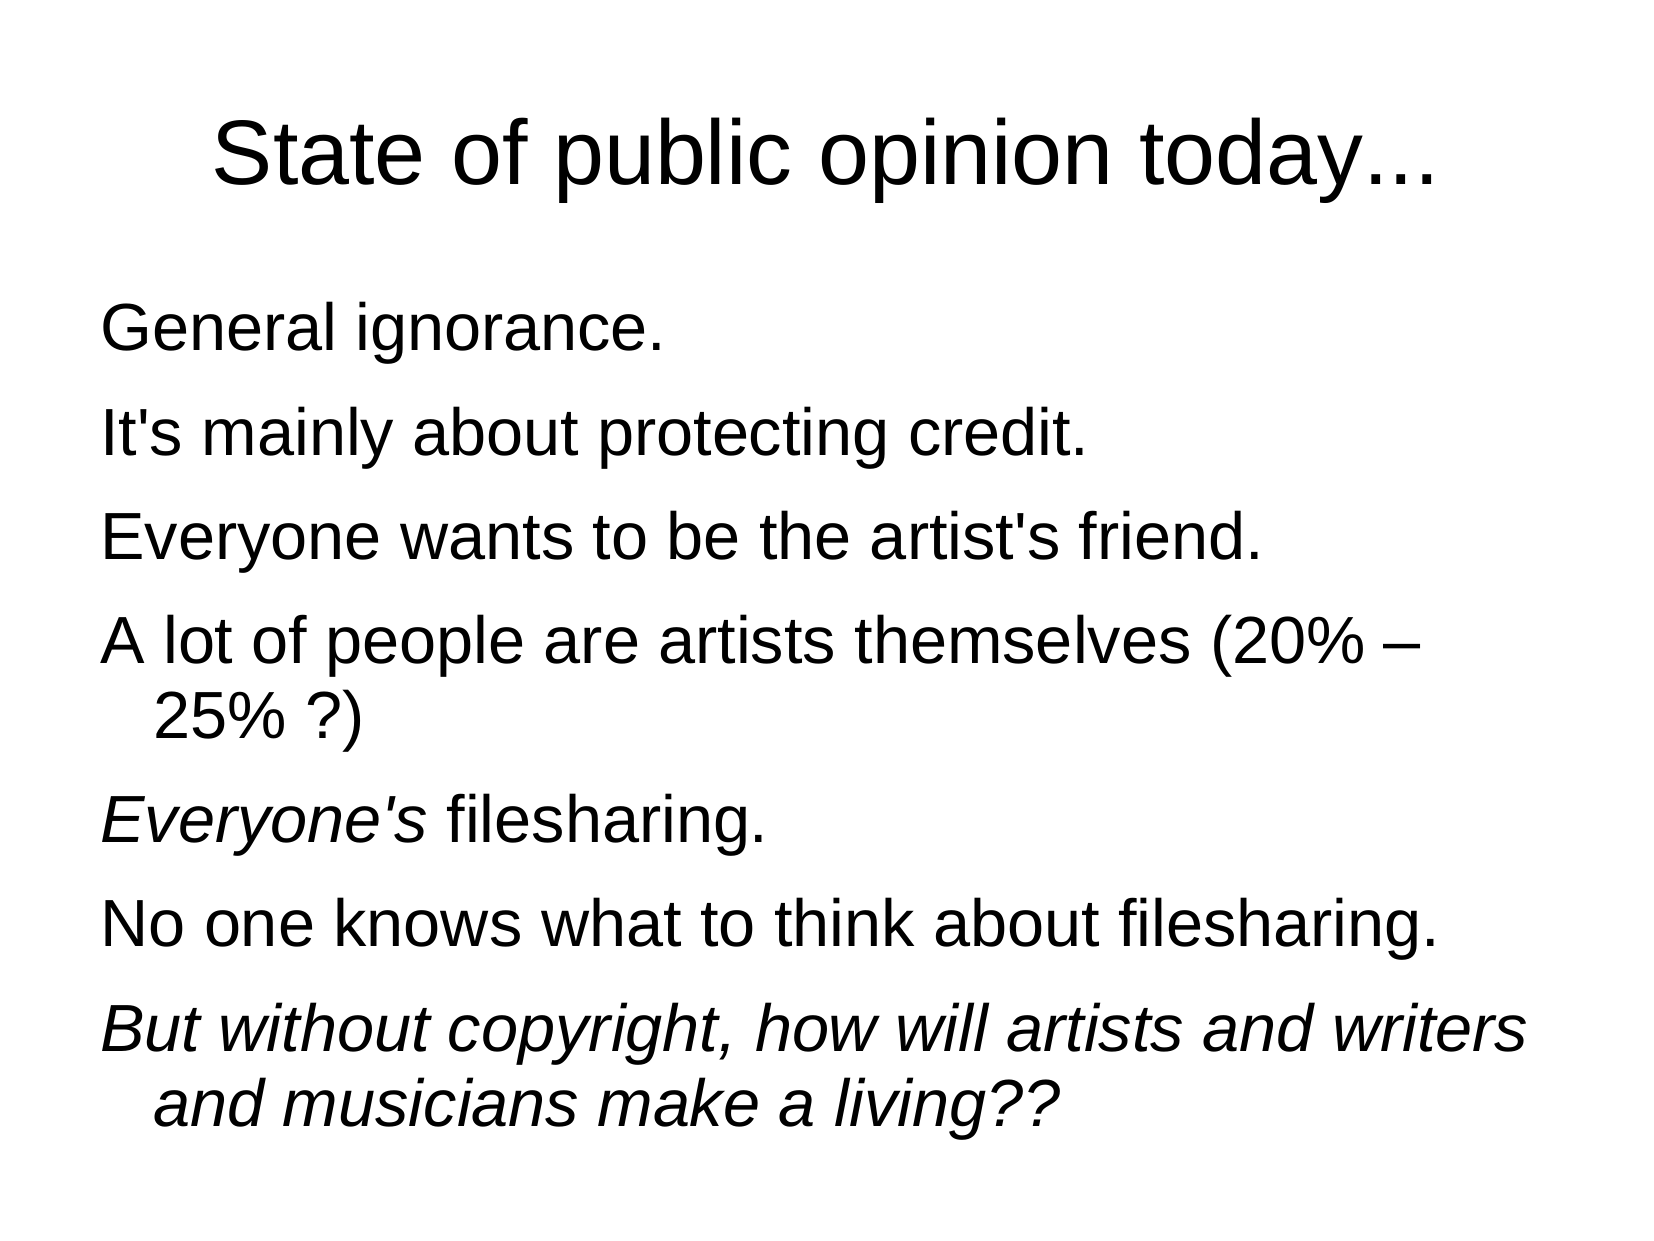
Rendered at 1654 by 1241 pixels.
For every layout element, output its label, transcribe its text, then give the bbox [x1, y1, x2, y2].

title State of public opinion today... [82, 49, 1571, 257]
list General ignorance. It's mainly about protecting credit. Everyone wants to be the artist's friend. A lot of people are artists themselves (20% – 25% ?) Everyone's filesharing. No one knows what to think about filesharing. But without copyright, how will artists and writers and musicians make a living?? [82, 290, 1571, 1220]
